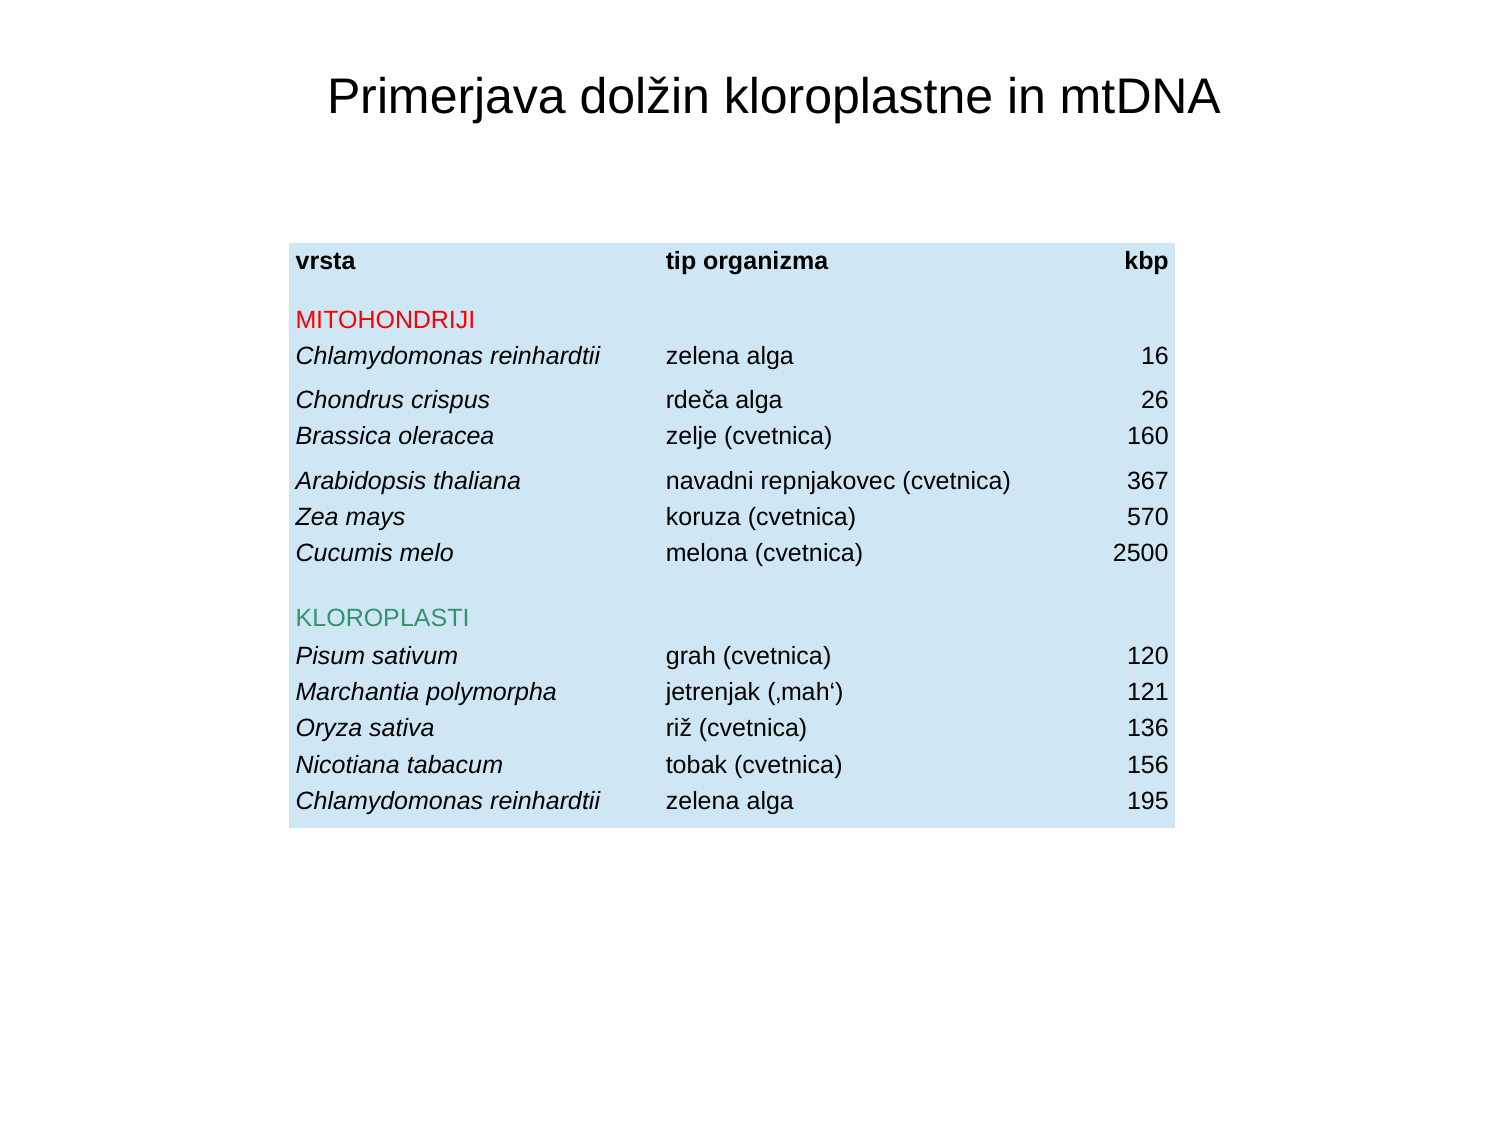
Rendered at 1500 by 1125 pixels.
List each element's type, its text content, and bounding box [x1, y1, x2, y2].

table_cell Pisum sativum [289, 638, 660, 675]
table_header vrsta [289, 243, 660, 303]
table_cell 26 [1030, 383, 1175, 419]
table_cell 121 [1030, 675, 1175, 711]
table_cell riž (cvetnica) [660, 711, 1030, 747]
table_cell Chondrus crispus [289, 383, 660, 419]
table_cell Chlamydomonas reinhardtii [289, 339, 660, 383]
table_cell grah (cvetnica) [660, 638, 1030, 675]
table_cell Brassica oleracea [289, 419, 660, 463]
table_cell koruza (cvetnica) [660, 500, 1030, 536]
table_cell Zea mays [289, 500, 660, 536]
table_header tip organizma [660, 243, 1030, 303]
table_cell MITOHONDRIJI [289, 303, 1175, 339]
table_cell Arabidopsis thaliana [289, 463, 660, 500]
table_cell 2500 [1030, 536, 1175, 572]
table_cell Nicotiana tabacum [289, 747, 660, 783]
table_cell melona (cvetnica) [660, 536, 1030, 572]
table_cell Cucumis melo [289, 536, 660, 572]
table_cell KLOROPLASTI [289, 572, 1175, 638]
table_cell tobak (cvetnica) [660, 747, 1030, 783]
table_cell 120 [1030, 638, 1175, 675]
text_box Primerjava dolžin kloroplastne in mtDNA [312, 56, 1236, 132]
table_cell 570 [1030, 500, 1175, 536]
table_cell 367 [1030, 463, 1175, 500]
table_cell jetrenjak (‚mah‘) [660, 675, 1030, 711]
table_cell zelena alga [660, 783, 1030, 828]
table_cell navadni repnjakovec (cvetnica) [660, 463, 1030, 500]
table_cell 16 [1030, 339, 1175, 383]
table_cell Chlamydomonas reinhardtii [289, 783, 660, 828]
table_cell 160 [1030, 419, 1175, 463]
table_cell Marchantia polymorpha [289, 675, 660, 711]
table_cell zelena alga [660, 339, 1030, 383]
table_cell 156 [1030, 747, 1175, 783]
table_cell 136 [1030, 711, 1175, 747]
table_cell rdeča alga [660, 383, 1030, 419]
table_header kbp [1030, 243, 1175, 303]
table_cell 195 [1030, 783, 1175, 828]
table_cell zelje (cvetnica) [660, 419, 1030, 463]
table_cell Oryza sativa [289, 711, 660, 747]
